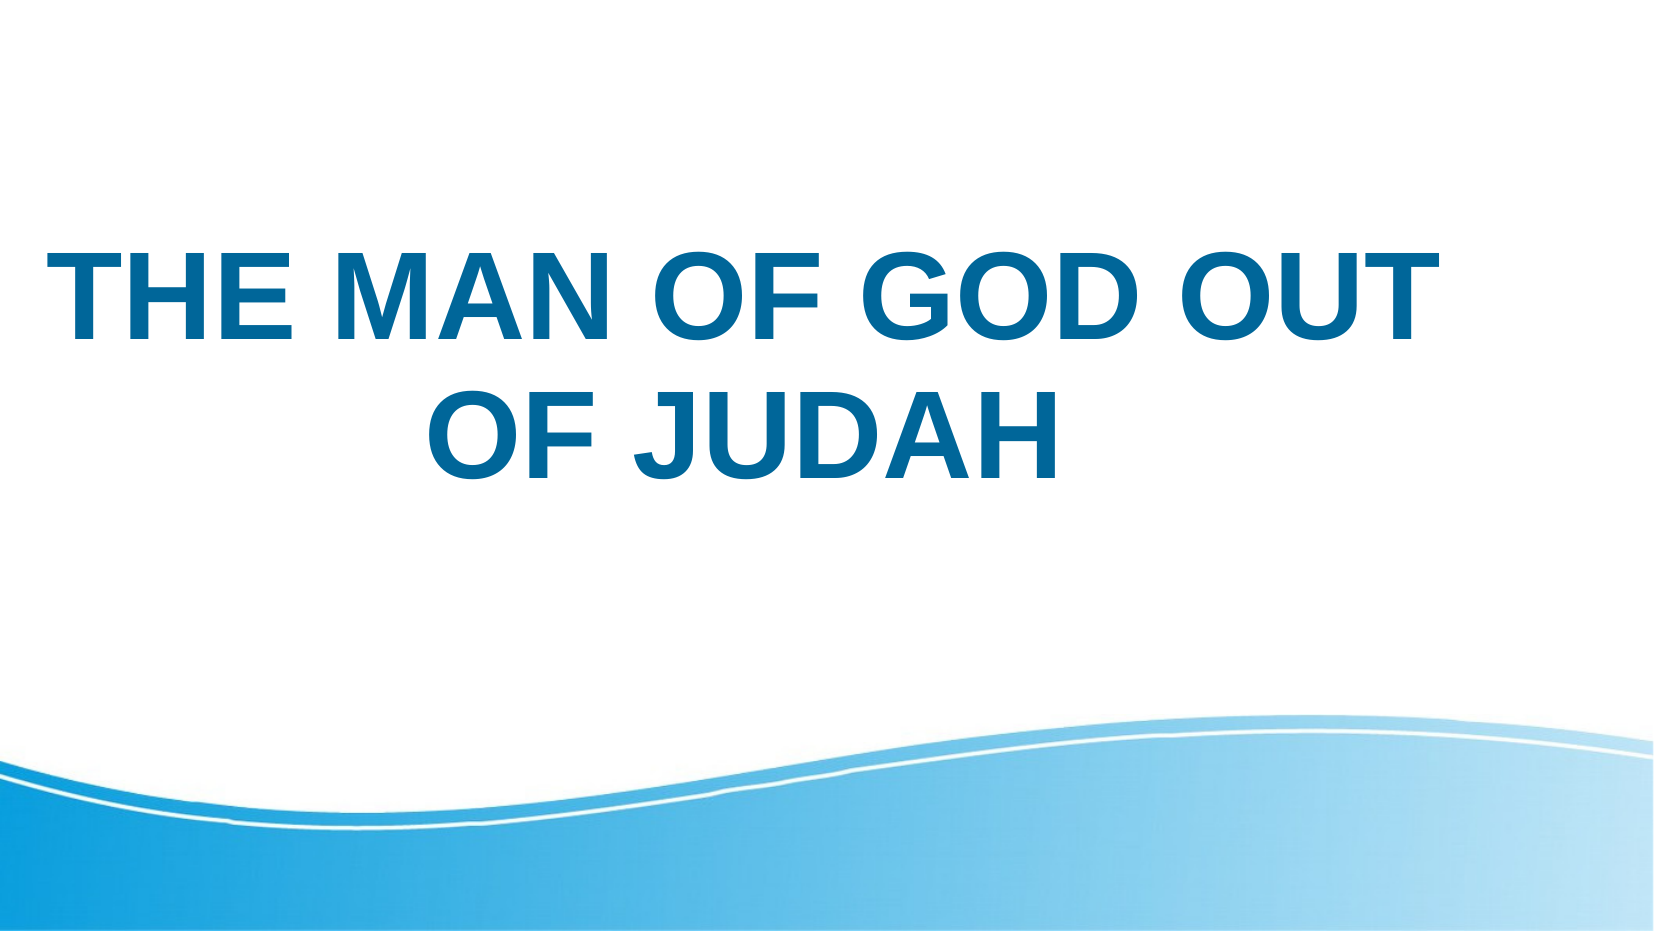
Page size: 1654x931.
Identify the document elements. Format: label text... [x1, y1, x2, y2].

picture [0, 714, 1654, 931]
title THE MAN OF GOD OUT OF JUDAH [0, 225, 1489, 506]
